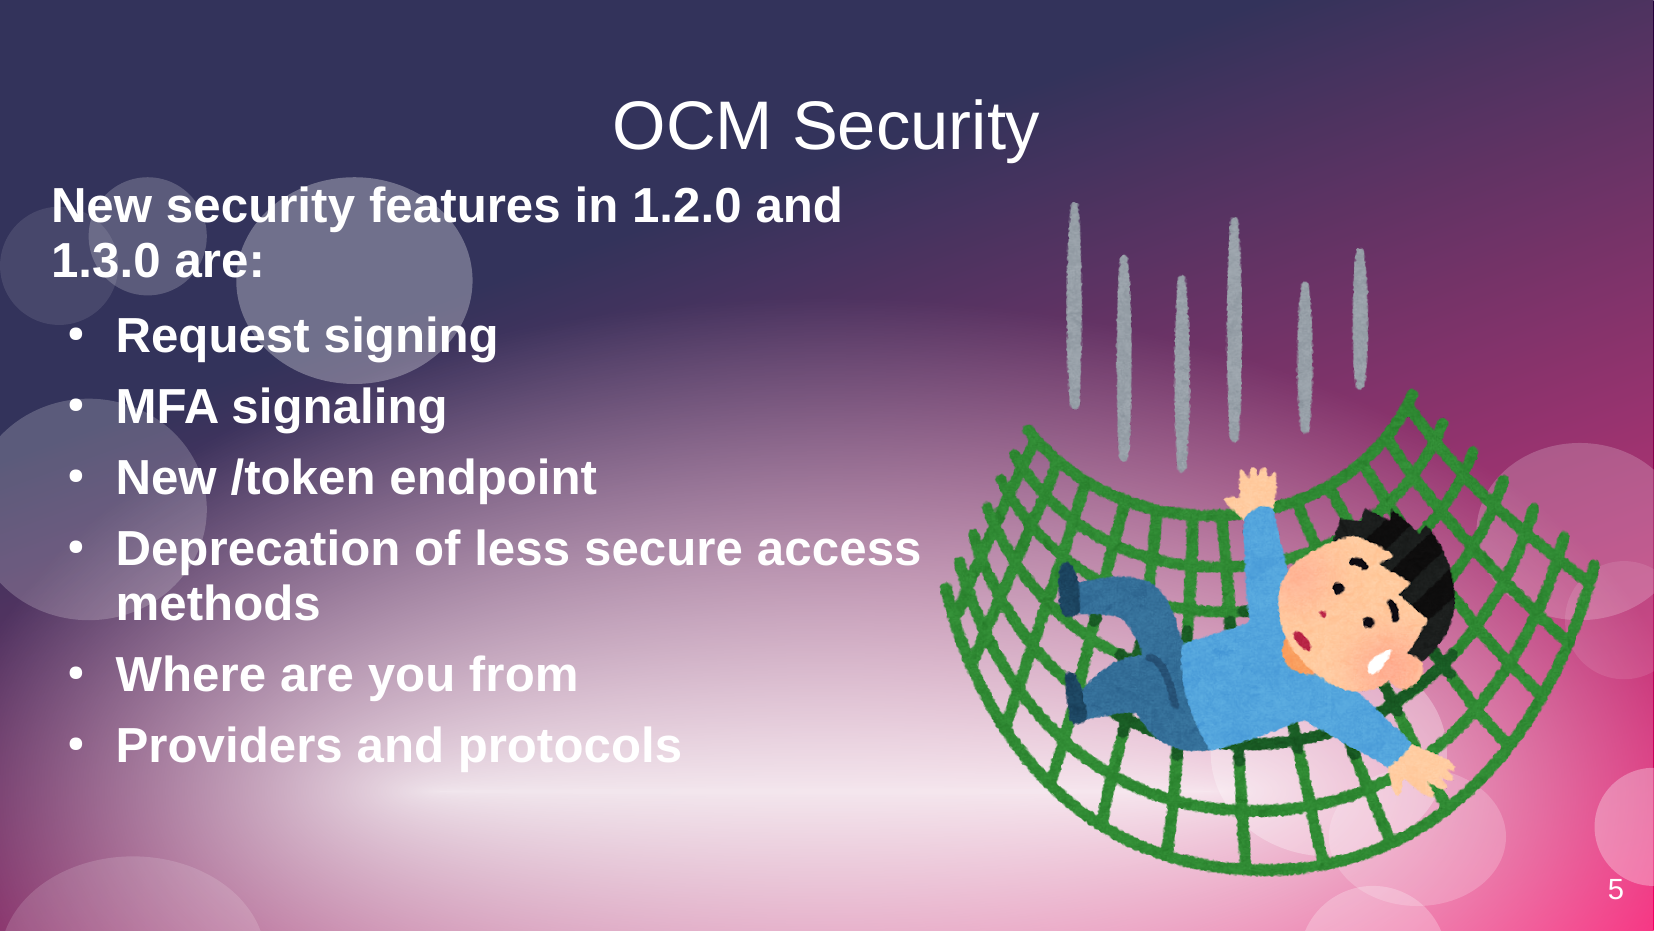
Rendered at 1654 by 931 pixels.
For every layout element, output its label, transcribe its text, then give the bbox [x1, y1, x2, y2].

list New security features in 1.2.0 and 1.3.0 are: Request signing MFA signaling New /token endpoint Deprecation of less secure access methods Where are you from Providers and protocols [51, 177, 938, 778]
picture [932, 187, 1613, 892]
title OCM Security [88, 44, 1565, 187]
